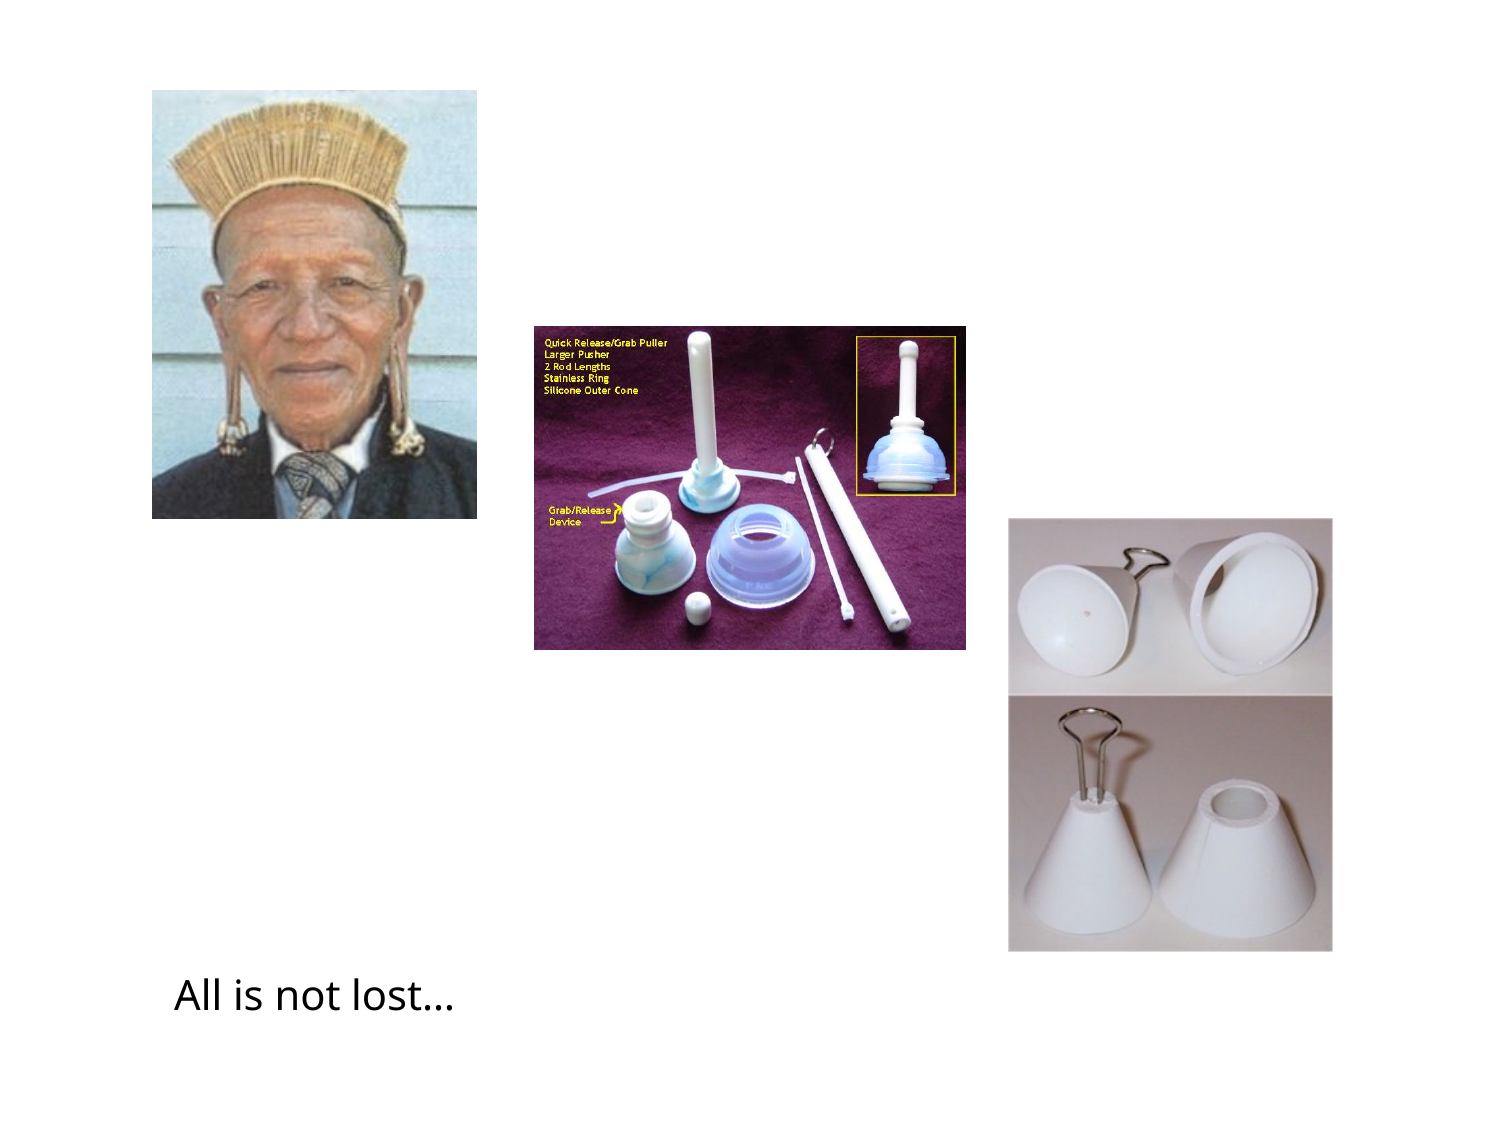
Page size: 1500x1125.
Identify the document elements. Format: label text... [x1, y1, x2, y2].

picture [152, 90, 477, 519]
text_box All is not lost… [159, 961, 691, 1027]
picture [1008, 518, 1334, 953]
picture [534, 326, 966, 650]
